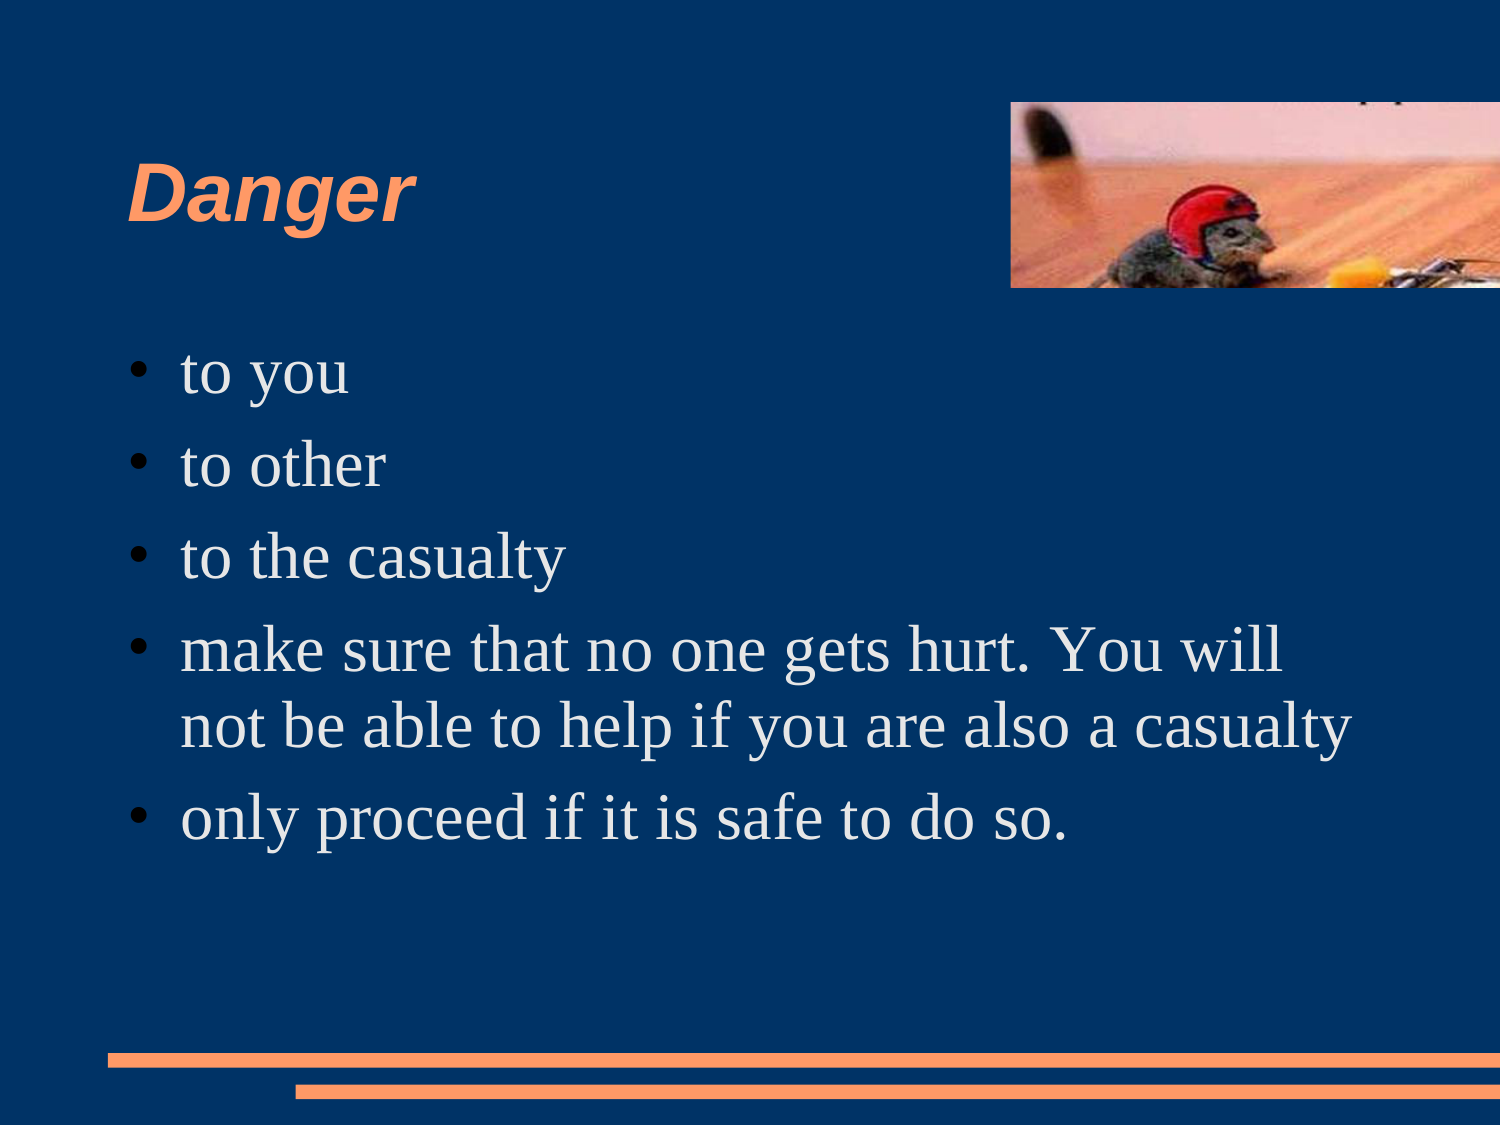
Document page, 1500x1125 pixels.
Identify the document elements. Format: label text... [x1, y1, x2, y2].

title Danger [112, 99, 907, 288]
list to you to other to the casualty make sure that no one gets hurt. You will not be able to help if you are also a casualty only proceed if it is safe to do so. [112, 324, 1388, 1001]
chart [907, 12, 1500, 288]
